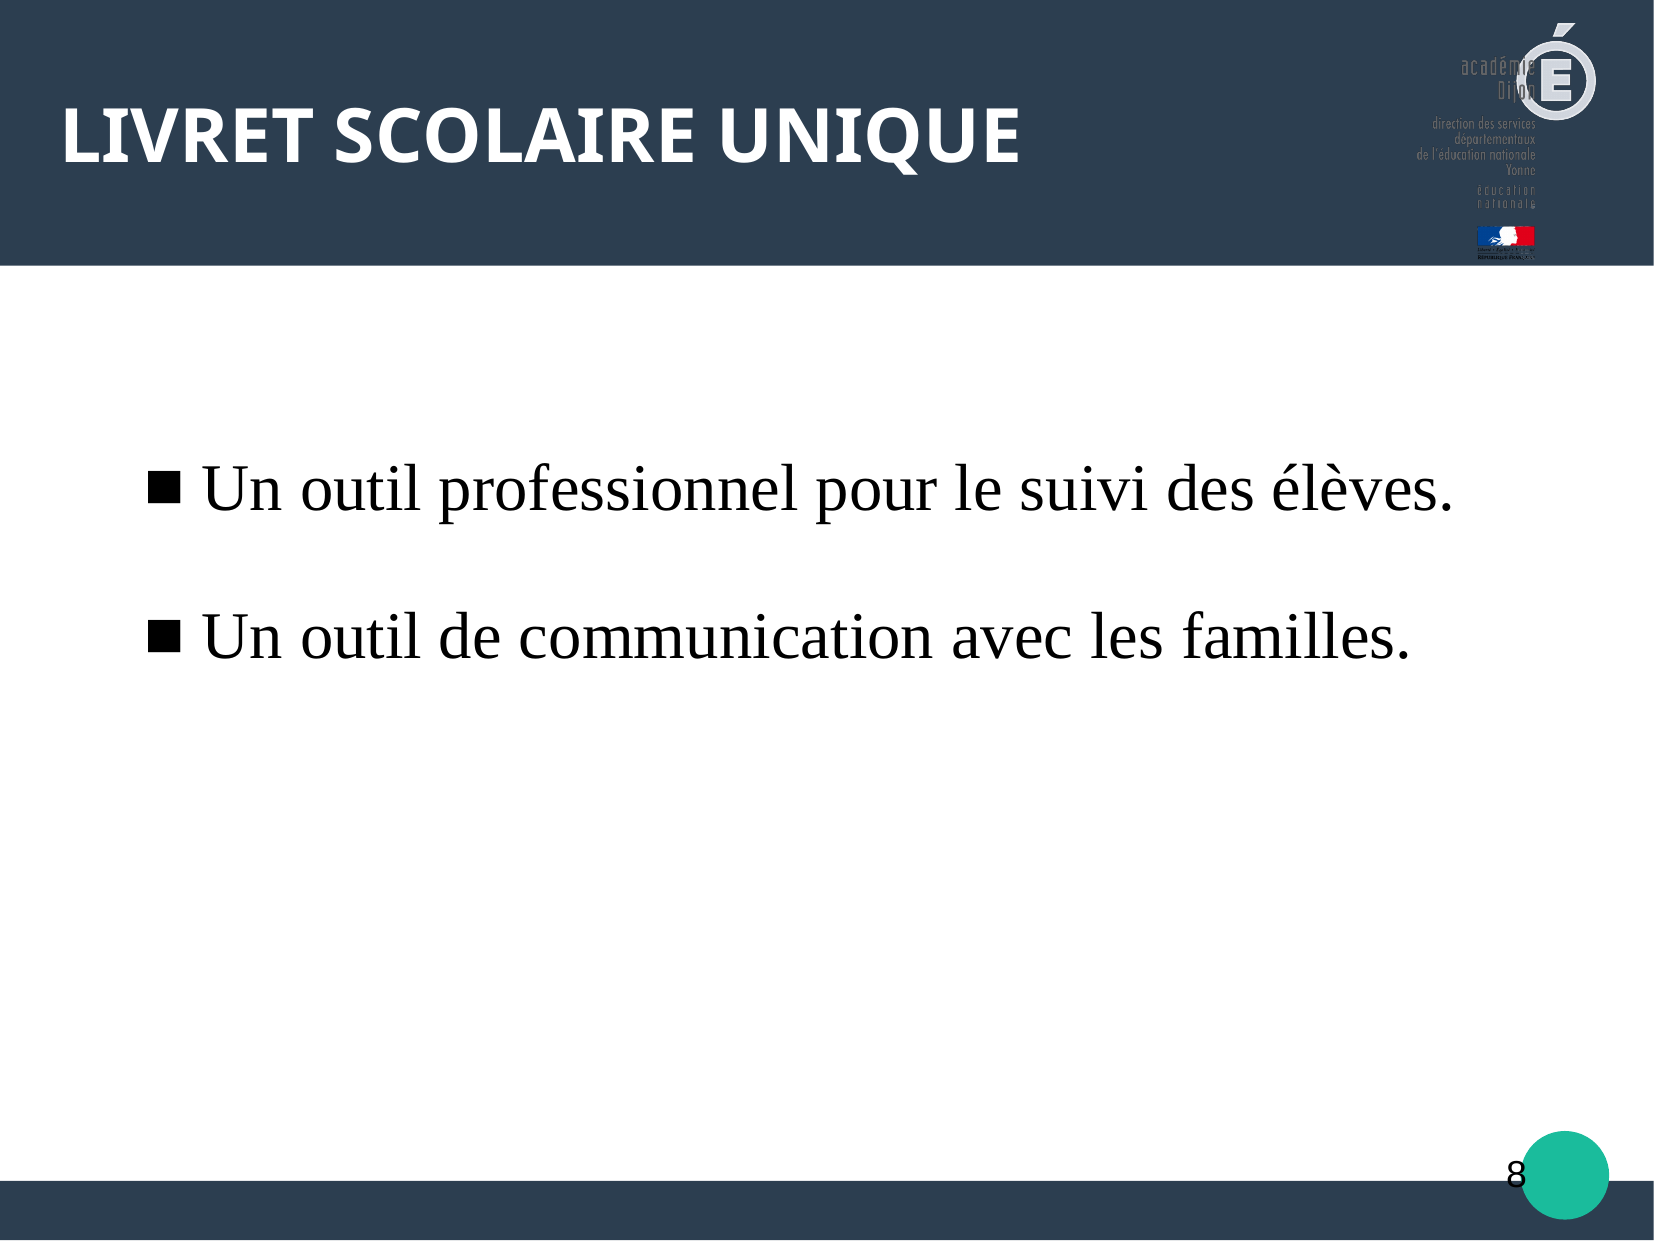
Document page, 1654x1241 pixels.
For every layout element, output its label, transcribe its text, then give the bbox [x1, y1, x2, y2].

picture [1417, 23, 1596, 260]
text_box Un outil professionnel pour le suivi des élèves. Un outil de communication avec les familles. [129, 442, 1536, 779]
title LIVRET SCOLAIRE UNIQUE [59, 49, 1417, 207]
